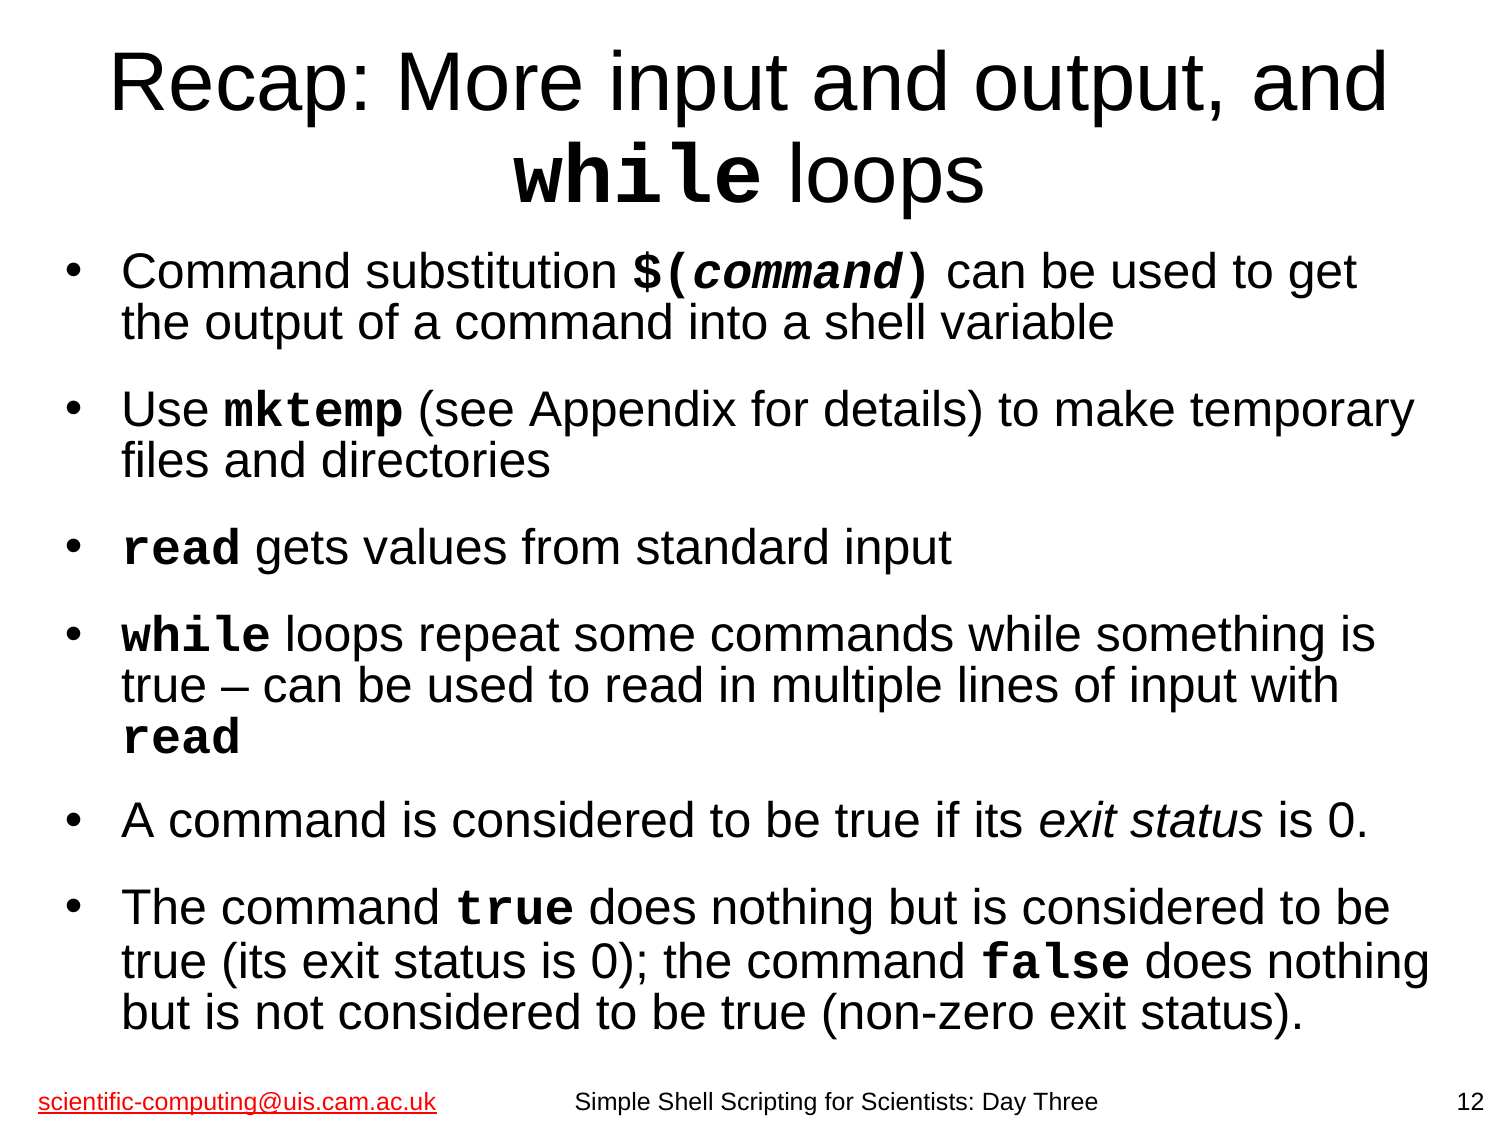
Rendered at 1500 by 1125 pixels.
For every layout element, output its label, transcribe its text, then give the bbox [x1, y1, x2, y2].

list Command substitution $(command) can be used to get the output of a command into a shell variable Use mktemp (see Appendix for details) to make temporary files and directories read gets values from standard input while loops repeat some commands while something is true – can be used to read in multiple lines of input with read A command is considered to be true if its exit status is 0. The command true does nothing but is considered to be true (its exit status is 0); the command false does nothing but is not considered to be true (non-zero exit status). [50, 237, 1450, 1063]
title Recap: More input and output, and while loops [18, 26, 1482, 236]
